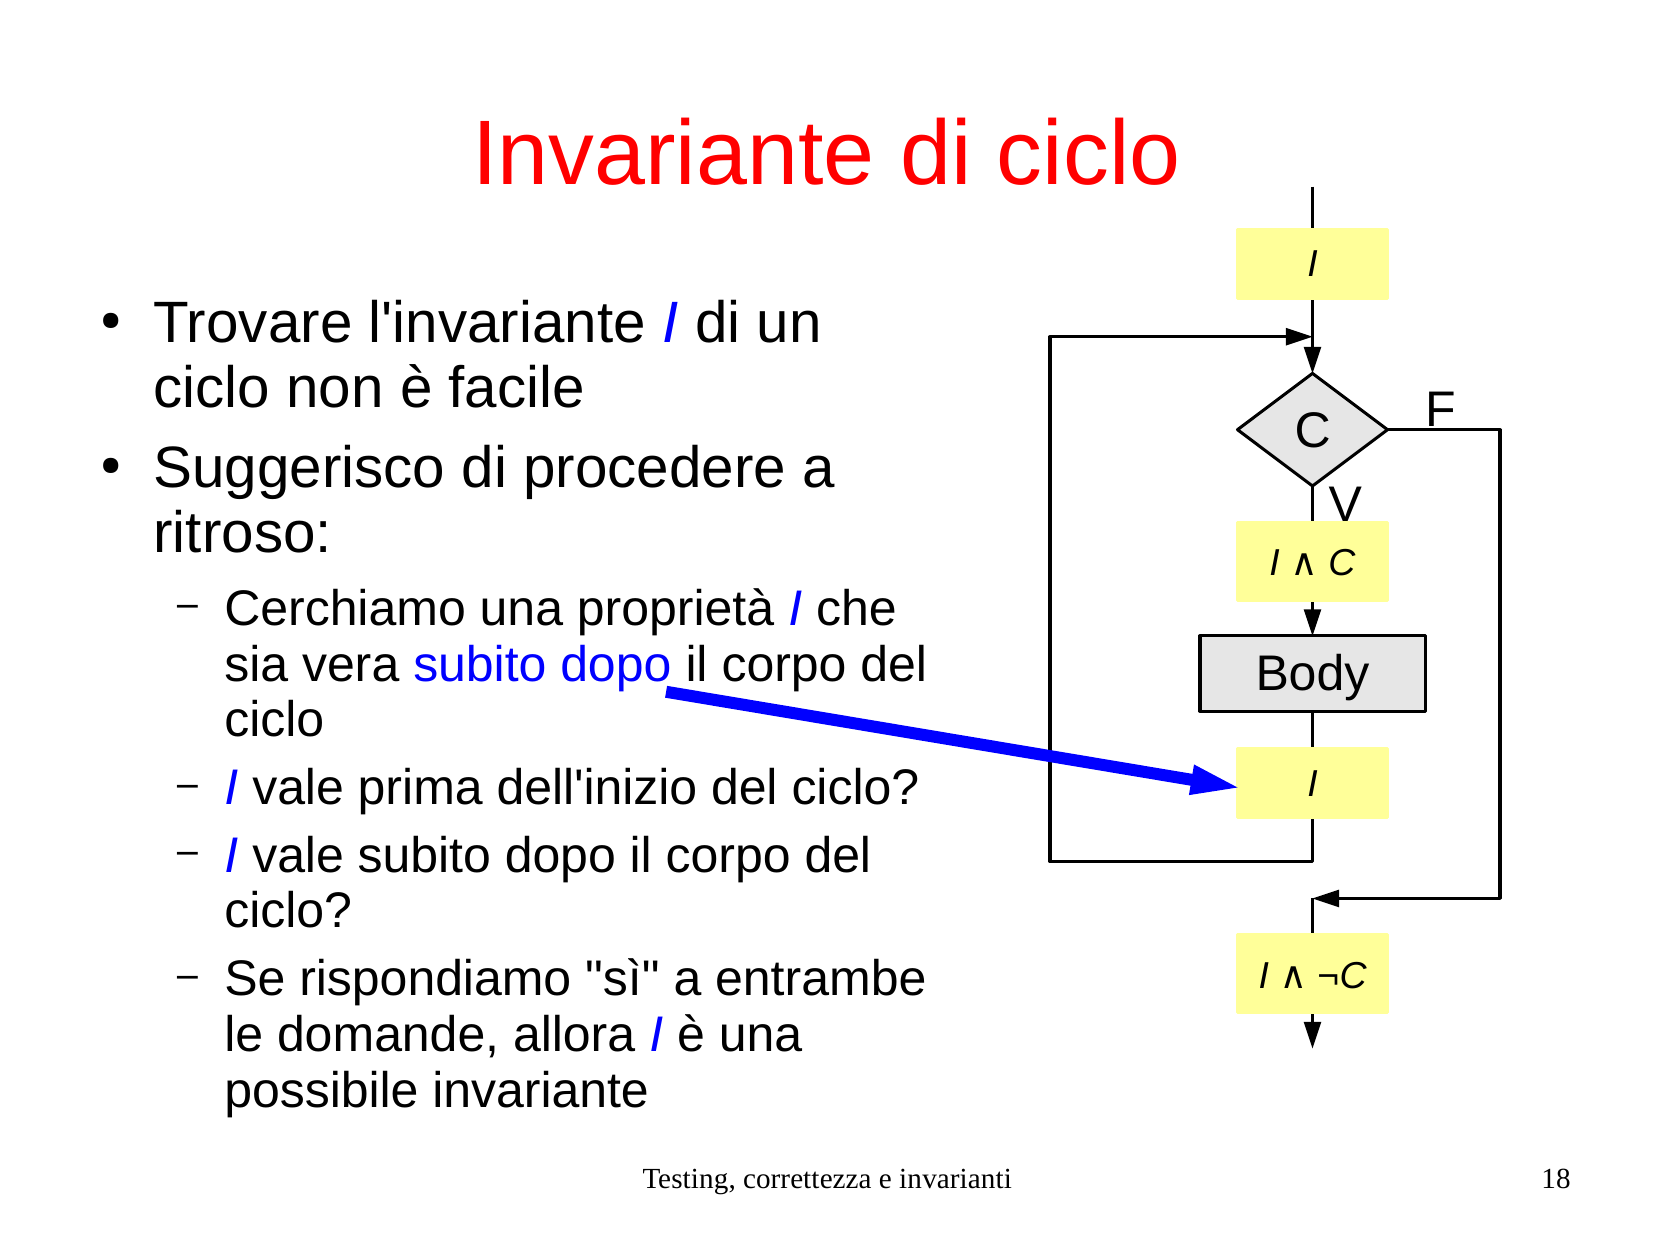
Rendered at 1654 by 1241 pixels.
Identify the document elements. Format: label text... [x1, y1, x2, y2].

text_box C [1337, 391, 1388, 468]
text_box Body [1200, 635, 1334, 712]
text_box I ∧ C [1237, 522, 1388, 601]
text_box V [1328, 476, 1362, 522]
text_box I [1237, 229, 1388, 299]
text_box C [1237, 373, 1334, 486]
text_box F [1425, 381, 1456, 438]
title Invariante di ciclo [82, 49, 1571, 257]
text_box Body [1323, 666, 1334, 687]
text_box I ∧ ¬C [1237, 934, 1388, 1013]
text_box Body [1337, 635, 1426, 712]
list Trovare l'invariante I di un ciclo non è facile Suggerisco di procedere a ritroso: Cerchiamo una proprietà I che sia vera subito dopo il corpo del ciclo I vale prima dell'inizio del ciclo? I vale subito dopo il corpo del ciclo? Se rispondiamo "sì" a entrambe le domande, allora I è una possibile invariante [82, 290, 938, 1162]
text_box I [1237, 748, 1388, 818]
